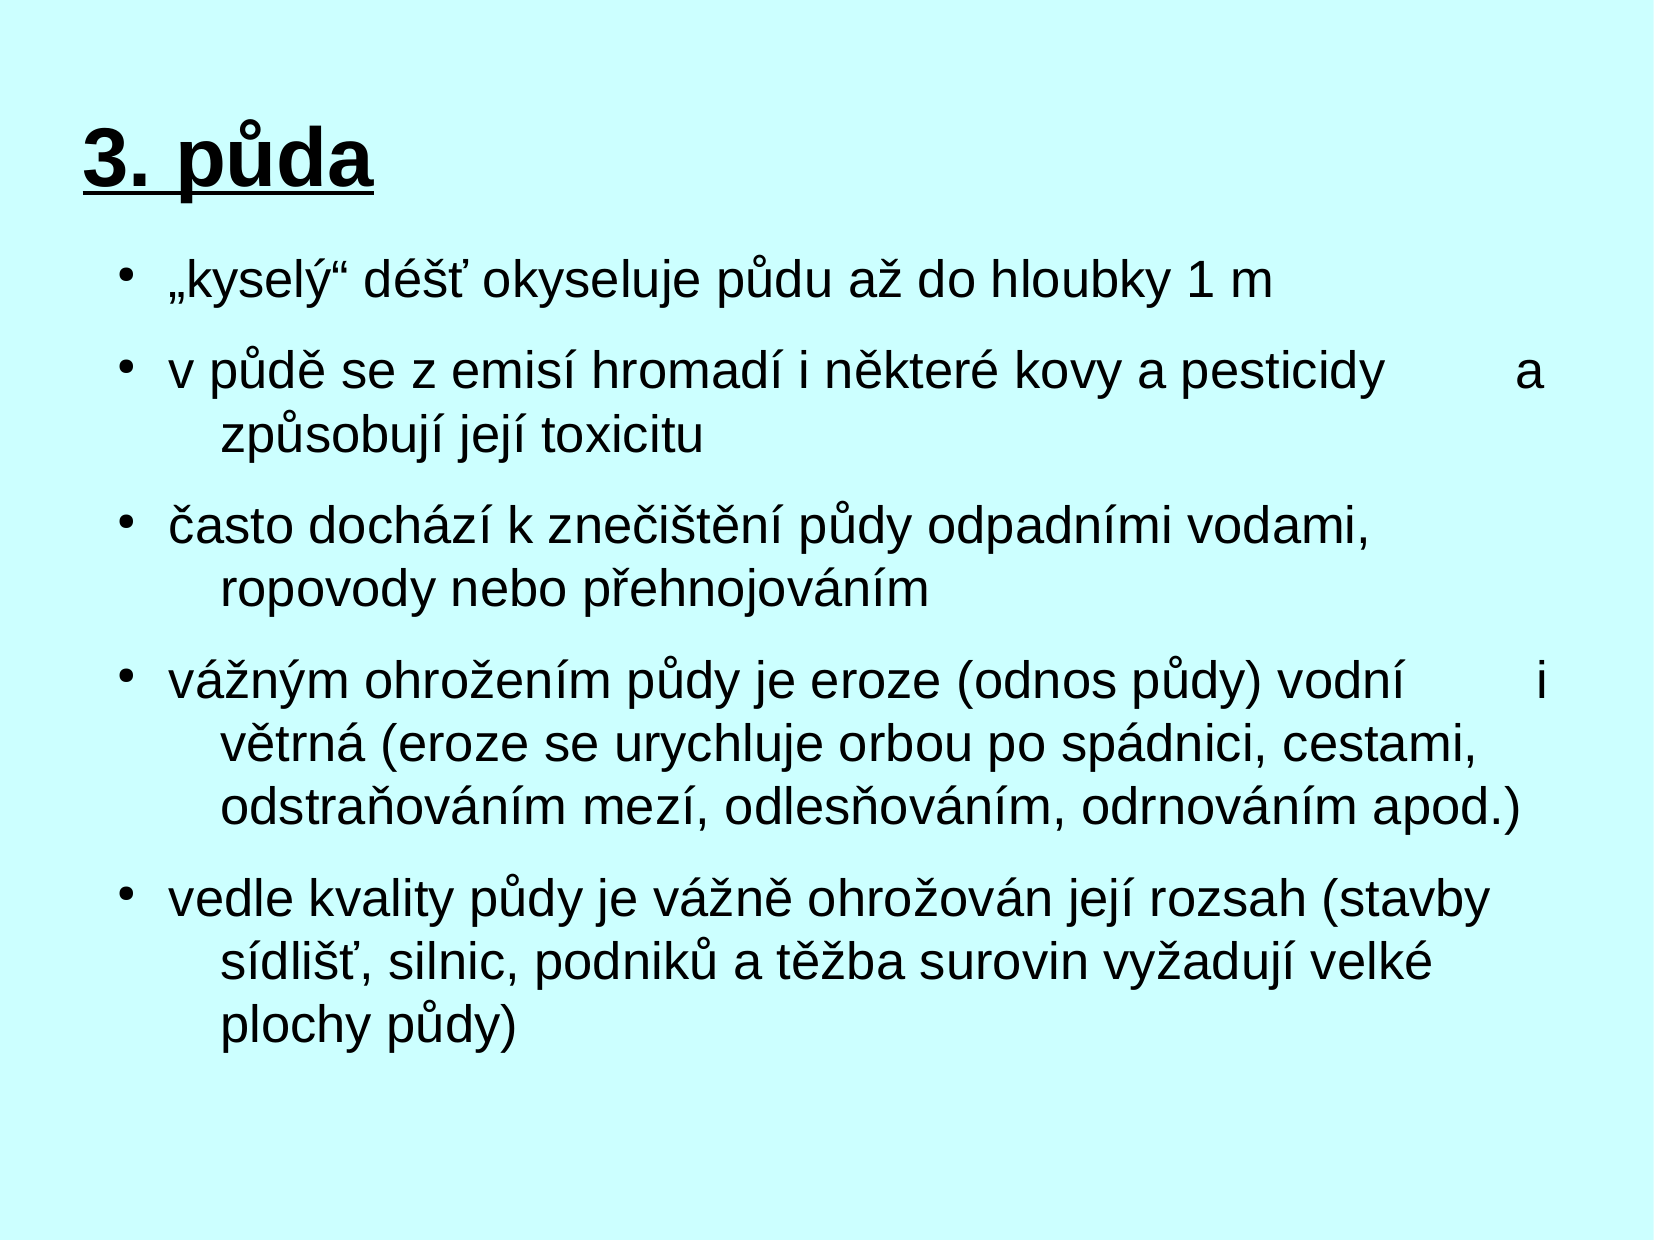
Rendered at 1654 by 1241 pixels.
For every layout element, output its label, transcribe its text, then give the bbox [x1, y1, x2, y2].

title 3. půda [82, 49, 1571, 244]
list „kyselý“ déšť okyseluje půdu až do hloubky 1 m v půdě se z emisí hromadí i některé kovy a pesticidy a způsobují její toxicitu často dochází k znečištění půdy odpadními vodami, ropovody nebo přehnojováním vážným ohrožením půdy je eroze (odnos půdy) vodní i větrná (eroze se urychluje orbou po spádnici, cestami, odstraňováním mezí, odlesňováním, odrnováním apod.) vedle kvality půdy je vážně ohrožován její rozsah (stavby sídlišť, silnic, podniků a těžba surovin vyžadují velké plochy půdy) [82, 244, 1571, 1063]
